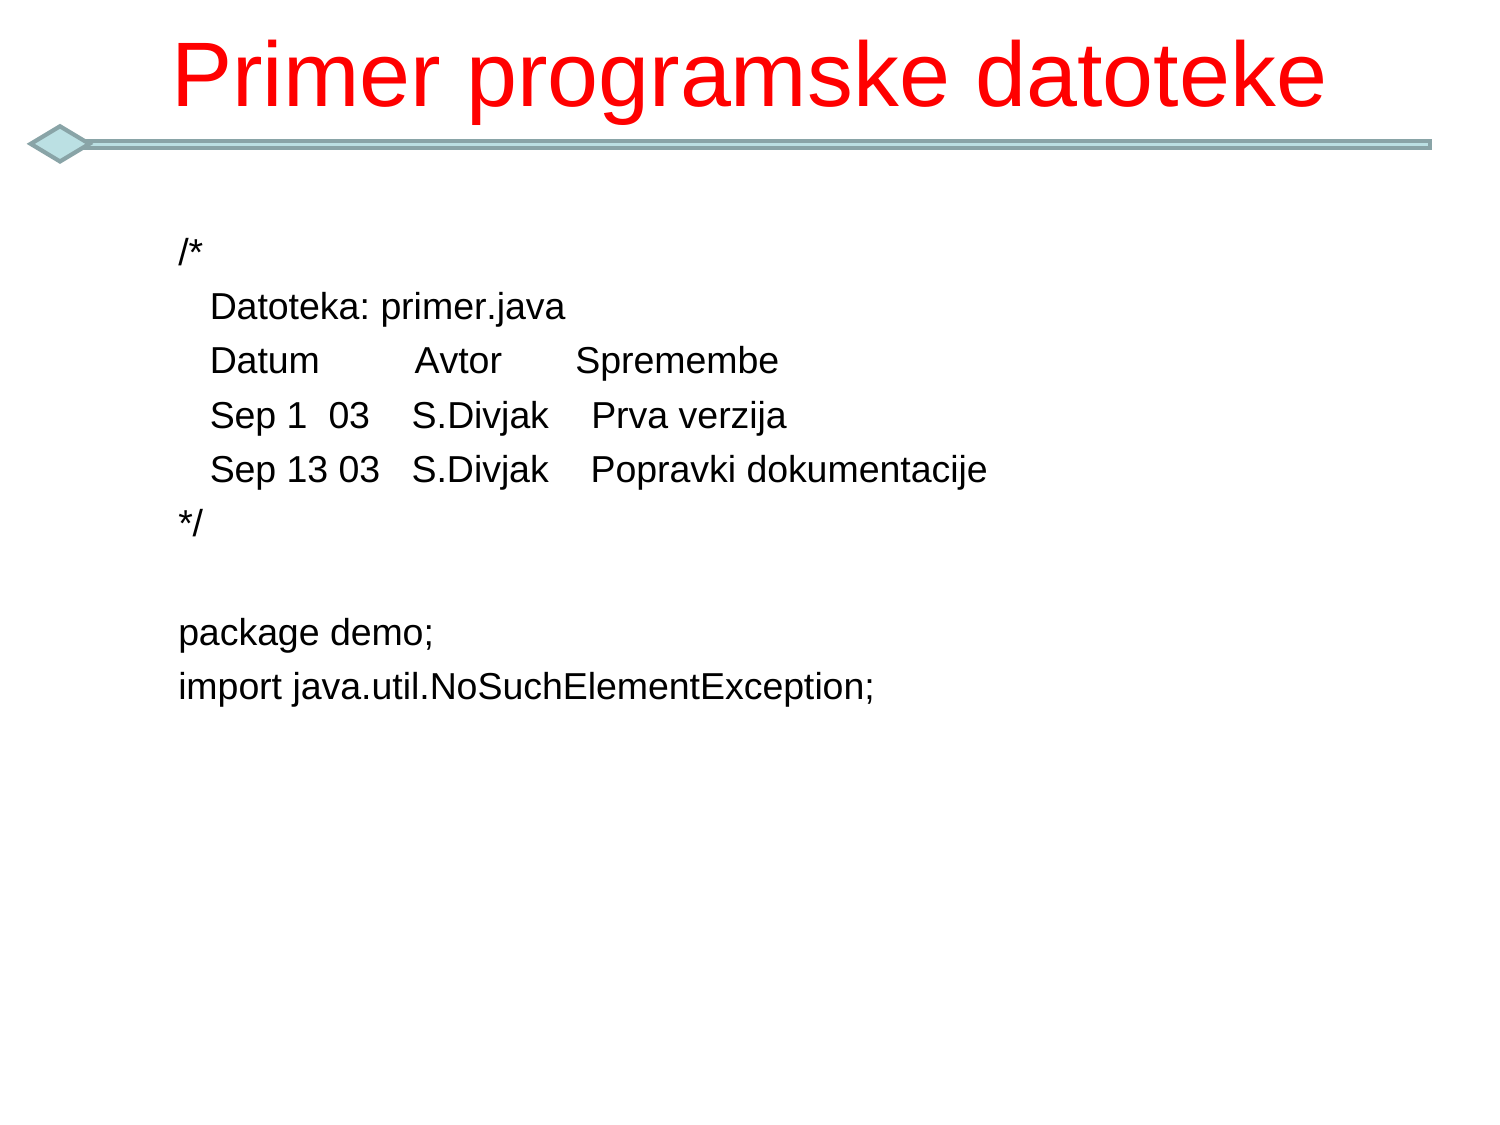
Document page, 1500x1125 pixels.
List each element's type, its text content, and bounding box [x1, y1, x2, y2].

list /* Datoteka: primer.java Datum Avtor Spremembe Sep 1 03 S.Divjak Prva verzija Sep 13 03 S.Divjak Popravki dokumentacije */ package demo; import java.util.NoSuchElementException; [88, 219, 1464, 1021]
title Primer programske datoteke [75, 0, 1426, 141]
